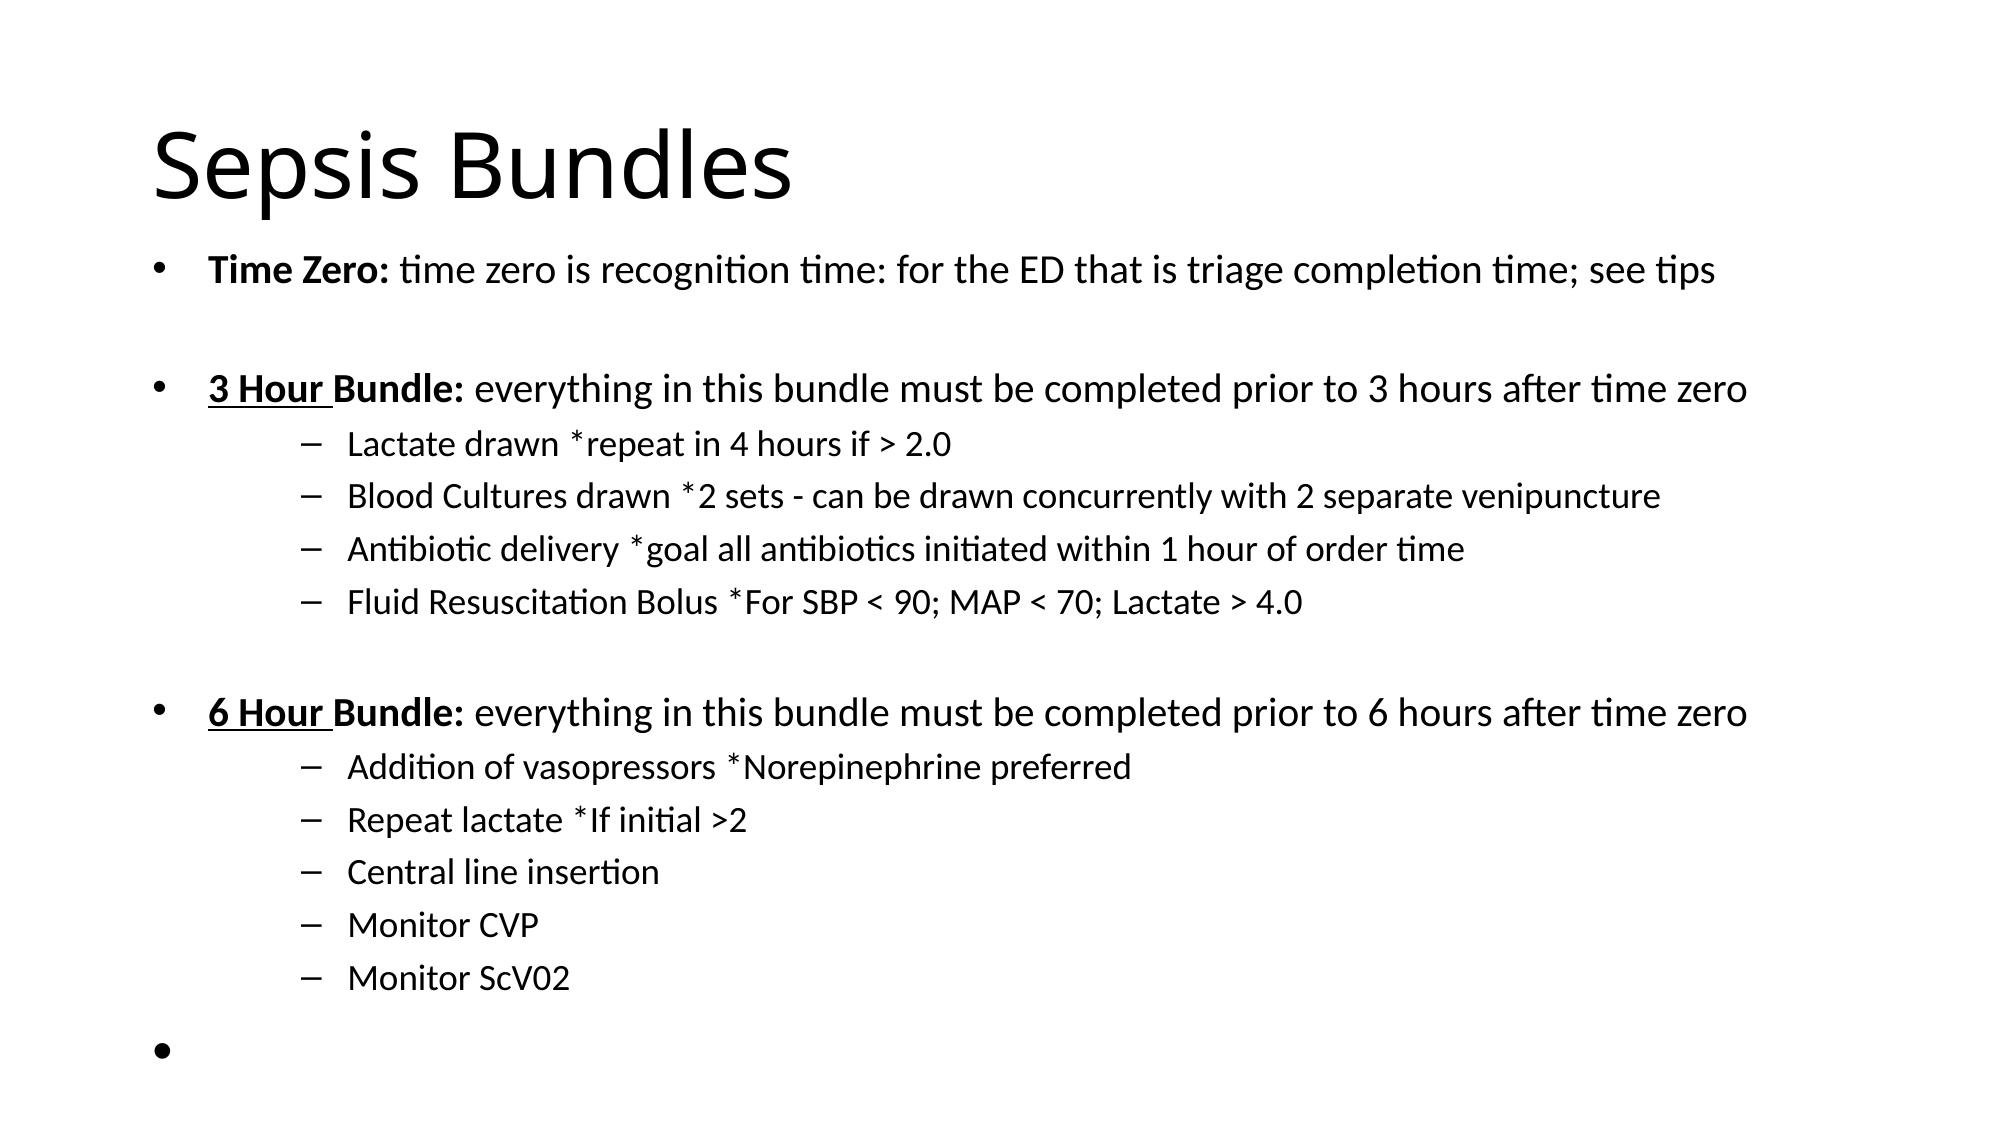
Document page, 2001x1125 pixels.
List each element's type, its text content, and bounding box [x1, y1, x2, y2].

title Sepsis Bundles [137, 59, 1863, 234]
list Time Zero: time zero is recognition time: for the ED that is triage completion time; see tips 3 Hour Bundle: everything in this bundle must be completed prior to 3 hours after time zero Lactate drawn *repeat in 4 hours if > 2.0 Blood Cultures drawn *2 sets - can be drawn concurrently with 2 separate venipuncture Antibiotic delivery *goal all antibiotics initiated within 1 hour of order time Fluid Resuscitation Bolus *For SBP < 90; MAP < 70; Lactate > 4.0 6 Hour Bundle: everything in this bundle must be completed prior to 6 hours after time zero Addition of vasopressors *Norepinephrine preferred Repeat lactate *If initial >2 Central line insertion Monitor CVP Monitor ScV02 [137, 234, 1863, 1014]
